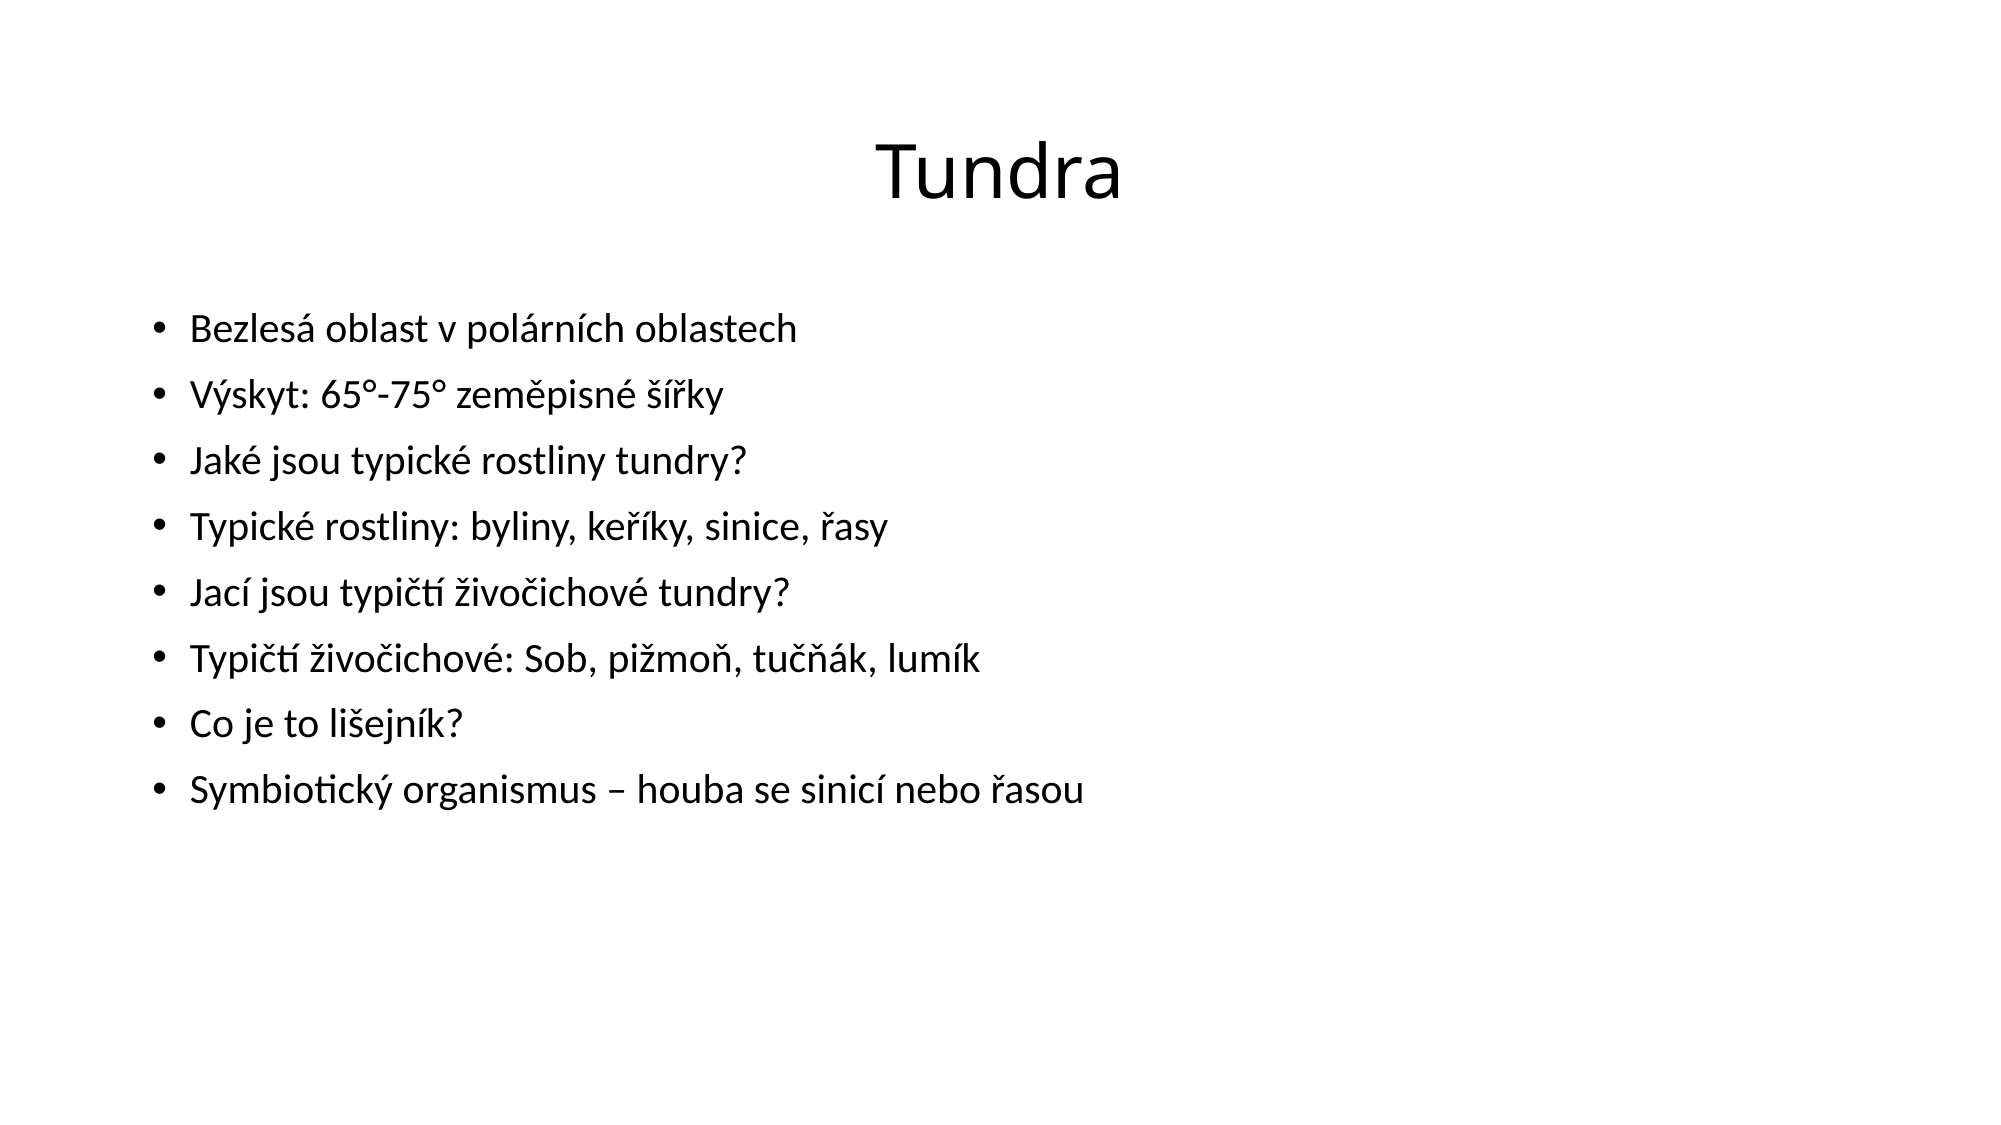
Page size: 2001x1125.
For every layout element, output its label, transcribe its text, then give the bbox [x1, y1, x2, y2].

list Bezlesá oblast v polárních oblastech Výskyt: 65°-75° zeměpisné šířky Jaké jsou typické rostliny tundry? Typické rostliny: byliny, keříky, sinice, řasy Jací jsou typičtí živočichové tundry? Typičtí živočichové: Sob, pižmoň, tučňák, lumík Co je to lišejník? Symbiotický organismus – houba se sinicí nebo řasou [137, 299, 1863, 1014]
title Tundra [137, 59, 1863, 278]
